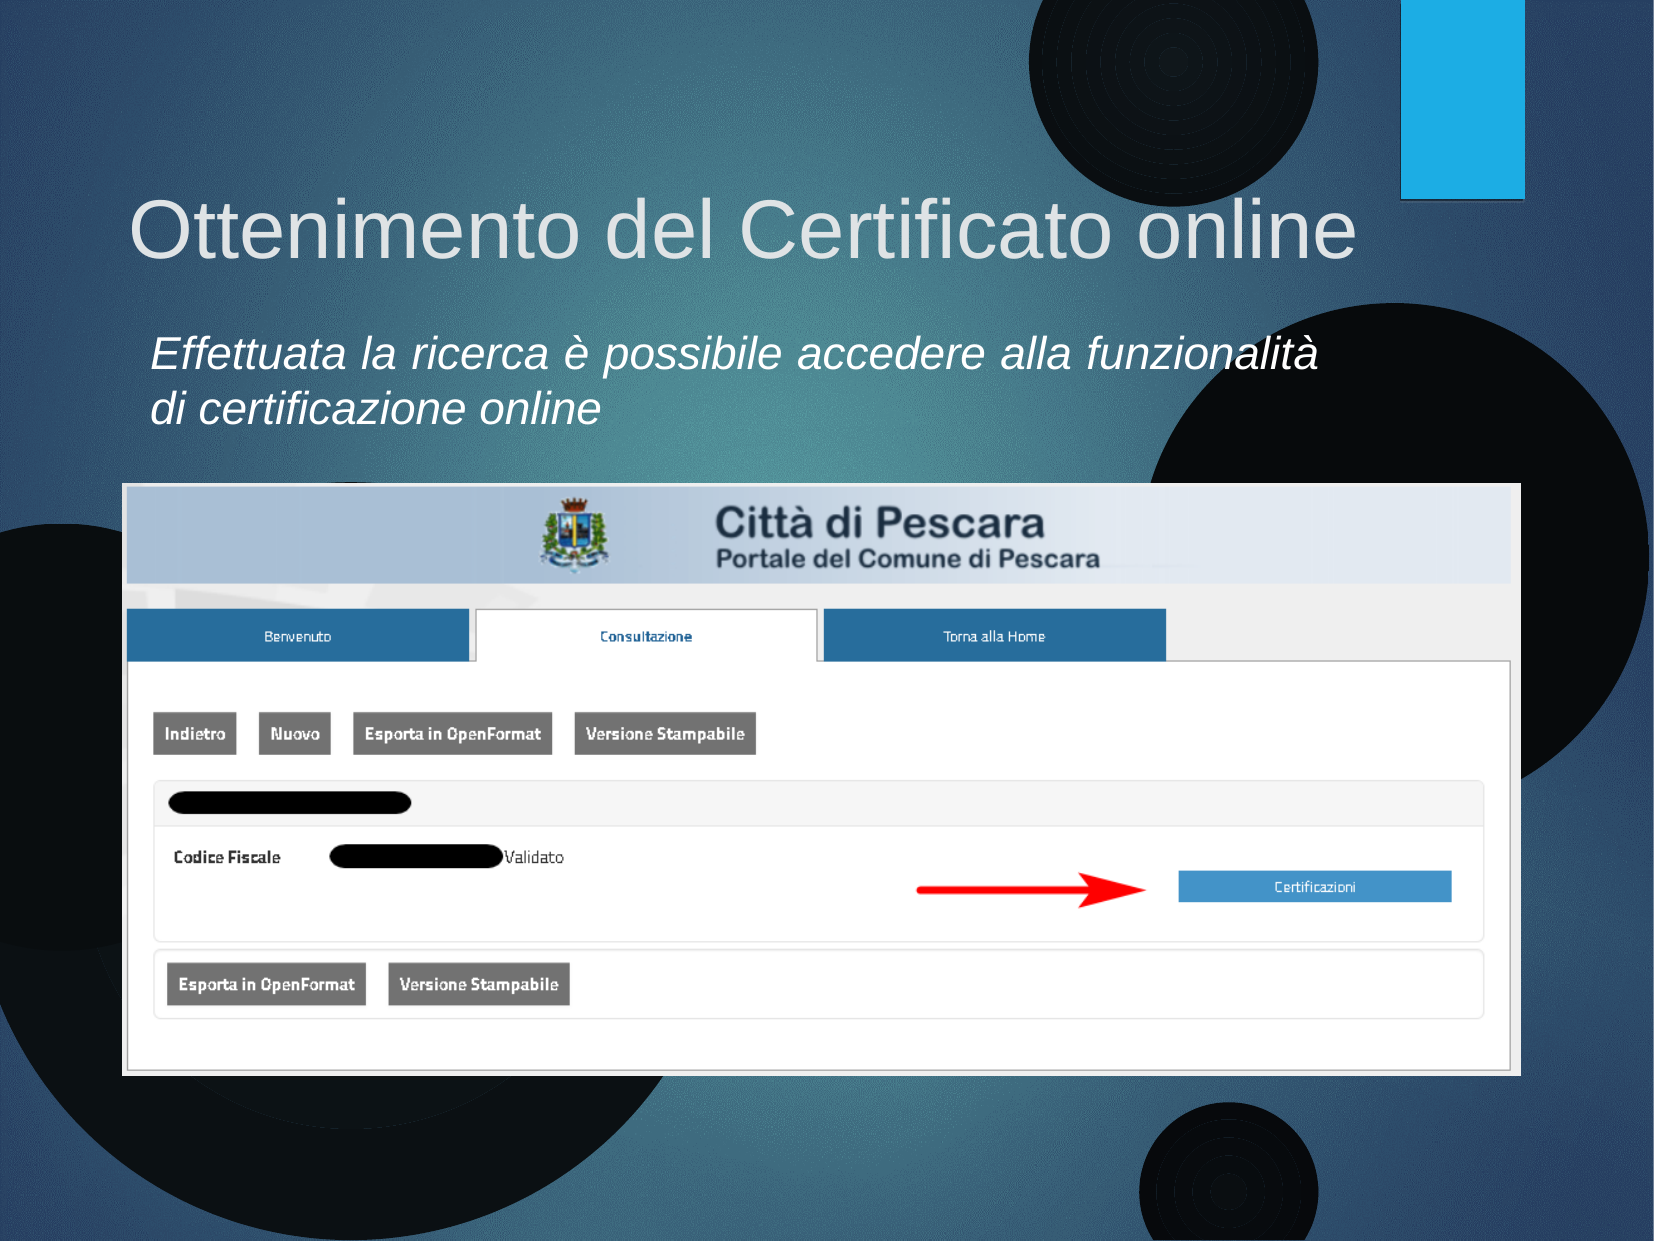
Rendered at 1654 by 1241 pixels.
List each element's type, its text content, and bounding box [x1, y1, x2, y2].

list Effettuata la ricerca è possibile accedere alla funzionalità di certificazione online [135, 315, 1353, 468]
picture [122, 483, 1521, 1076]
title Ottenimento del Certificato online [0, 167, 1489, 316]
